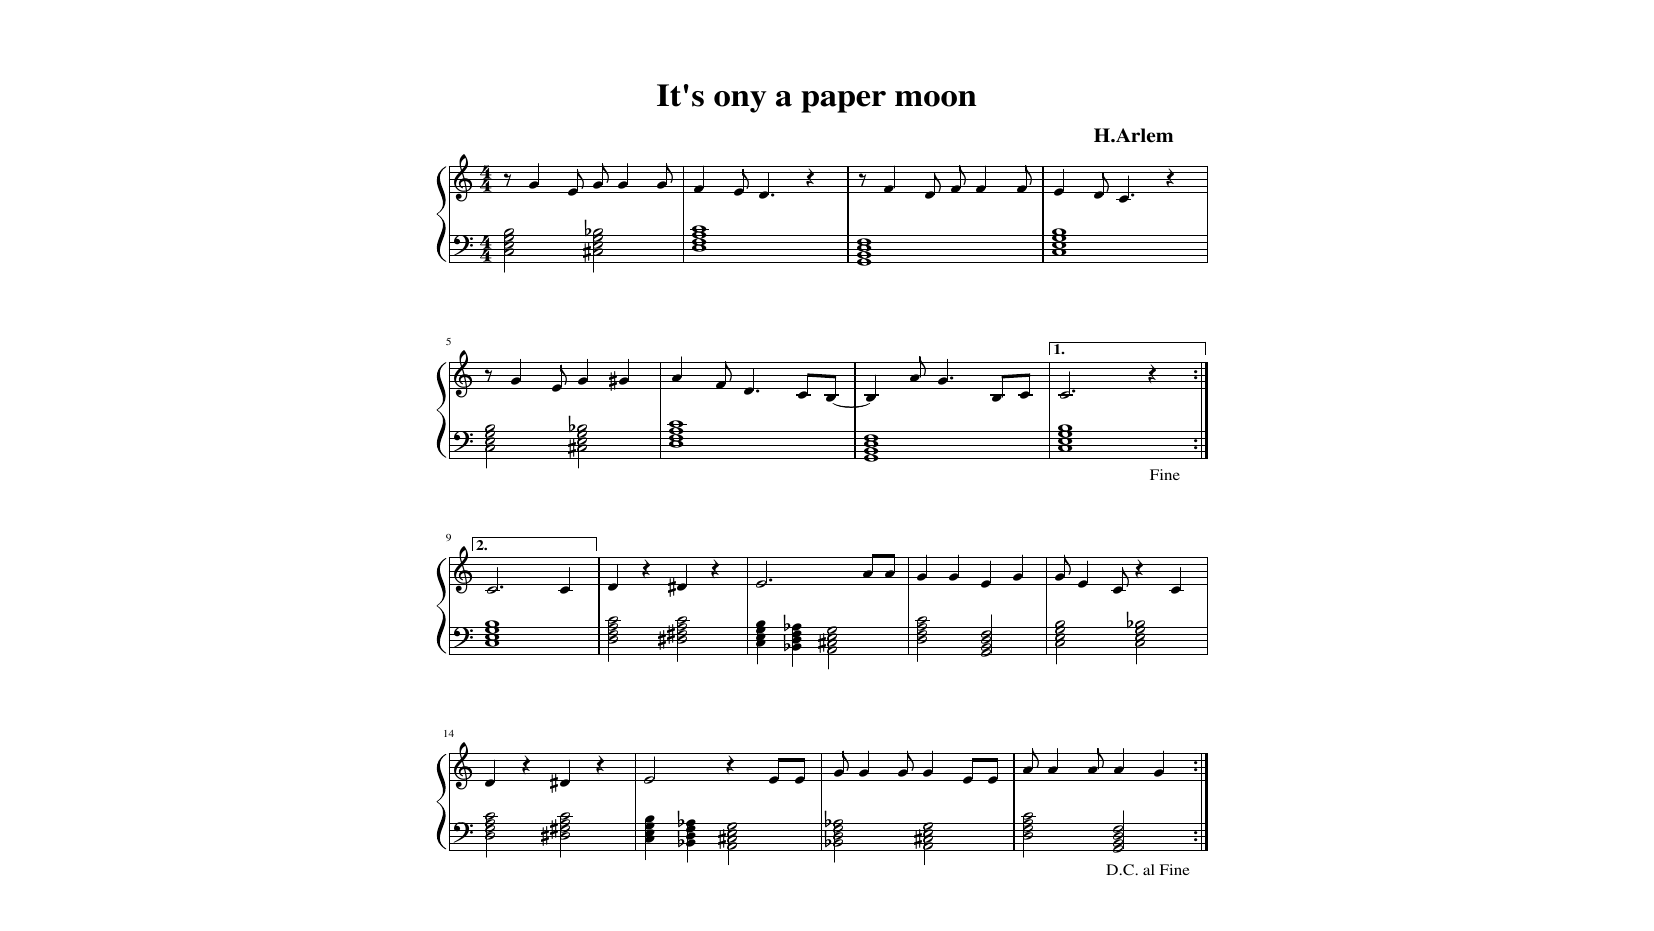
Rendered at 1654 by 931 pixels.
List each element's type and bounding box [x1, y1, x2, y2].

picture [392, 15, 1249, 931]
